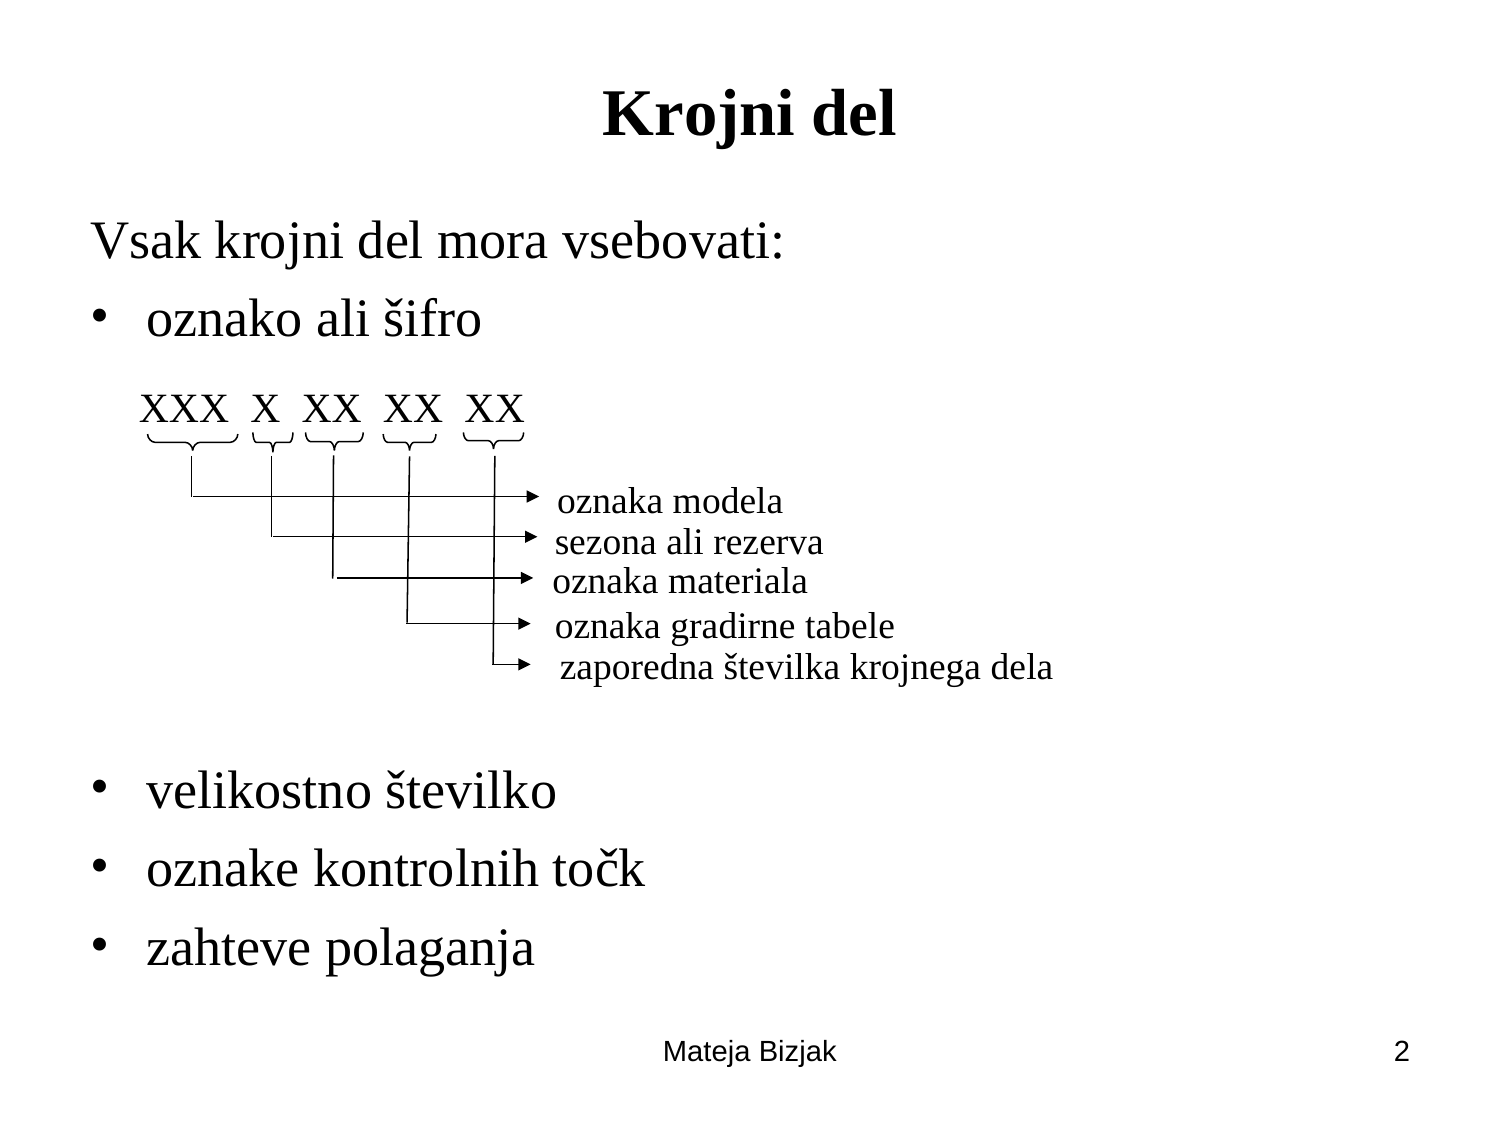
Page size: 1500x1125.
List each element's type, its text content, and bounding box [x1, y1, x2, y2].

text_box sezona ali rezerva [540, 509, 957, 548]
text_box XXX X XX XX XX [123, 373, 562, 433]
list Vsak krojni del mora vsebovati: oznako ali šifro velikostno številko oznake kontrolnih točk zahteve polaganja [75, 196, 1426, 1006]
title Krojni del [75, 45, 1426, 173]
text_box oznaka gradirne tabele [540, 593, 1049, 650]
text_box zaporedna številka krojnega dela [544, 634, 1235, 693]
text_box Mateja Bizjak [512, 1024, 988, 1103]
text_box oznaka materiala [537, 548, 994, 609]
text_box <number> [1074, 1024, 1426, 1103]
text_box oznaka modela [542, 467, 987, 520]
